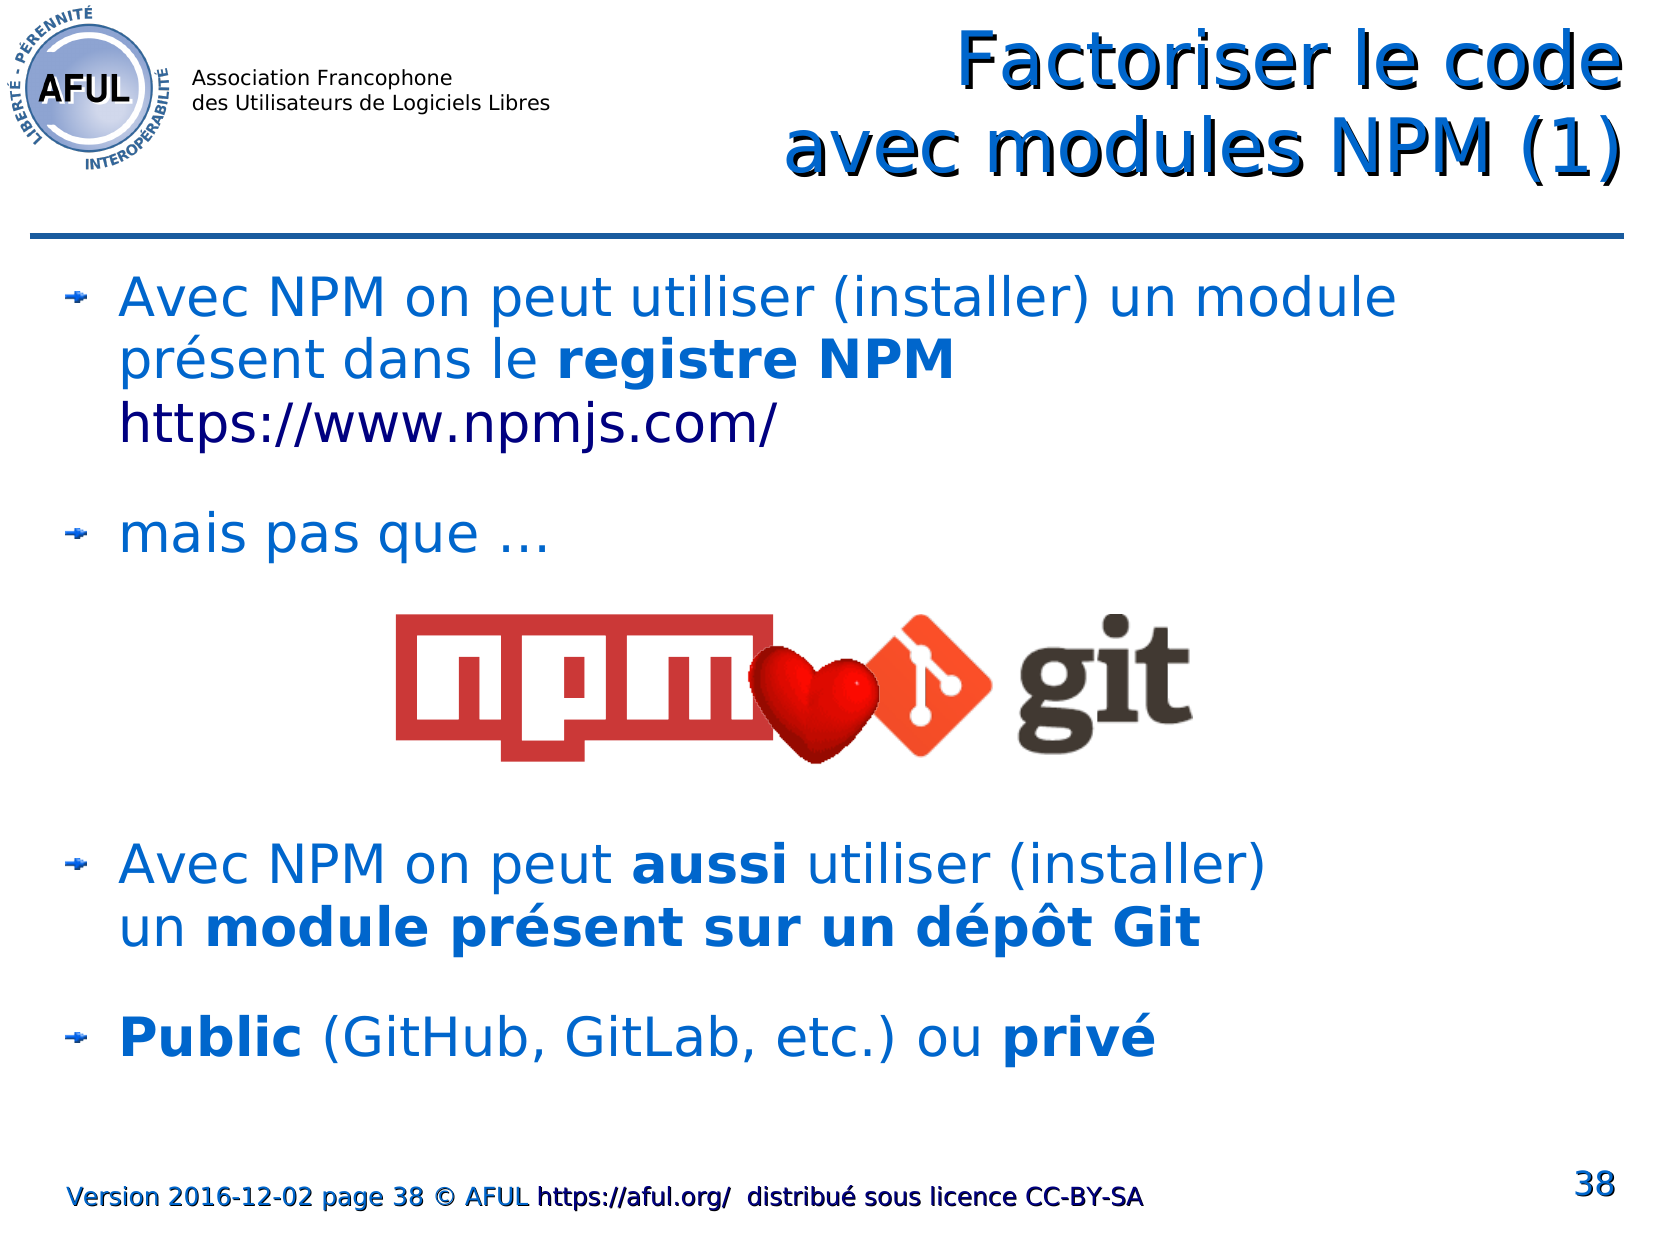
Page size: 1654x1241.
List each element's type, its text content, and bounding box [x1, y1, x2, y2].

picture [395, 614, 1193, 769]
list Avec NPM on peut utiliser (installer) un module présent dans le registre NPM https://www.npmjs.com/ mais pas que … Avec NPM on peut aussi utiliser (installer) un module présent sur un dépôt Git Public (GitHub, GitLab, etc.) ou privé [47, 265, 1595, 1241]
title Factoriser le code avec modules NPM (1) [501, 0, 1625, 207]
picture [0, 0, 178, 178]
